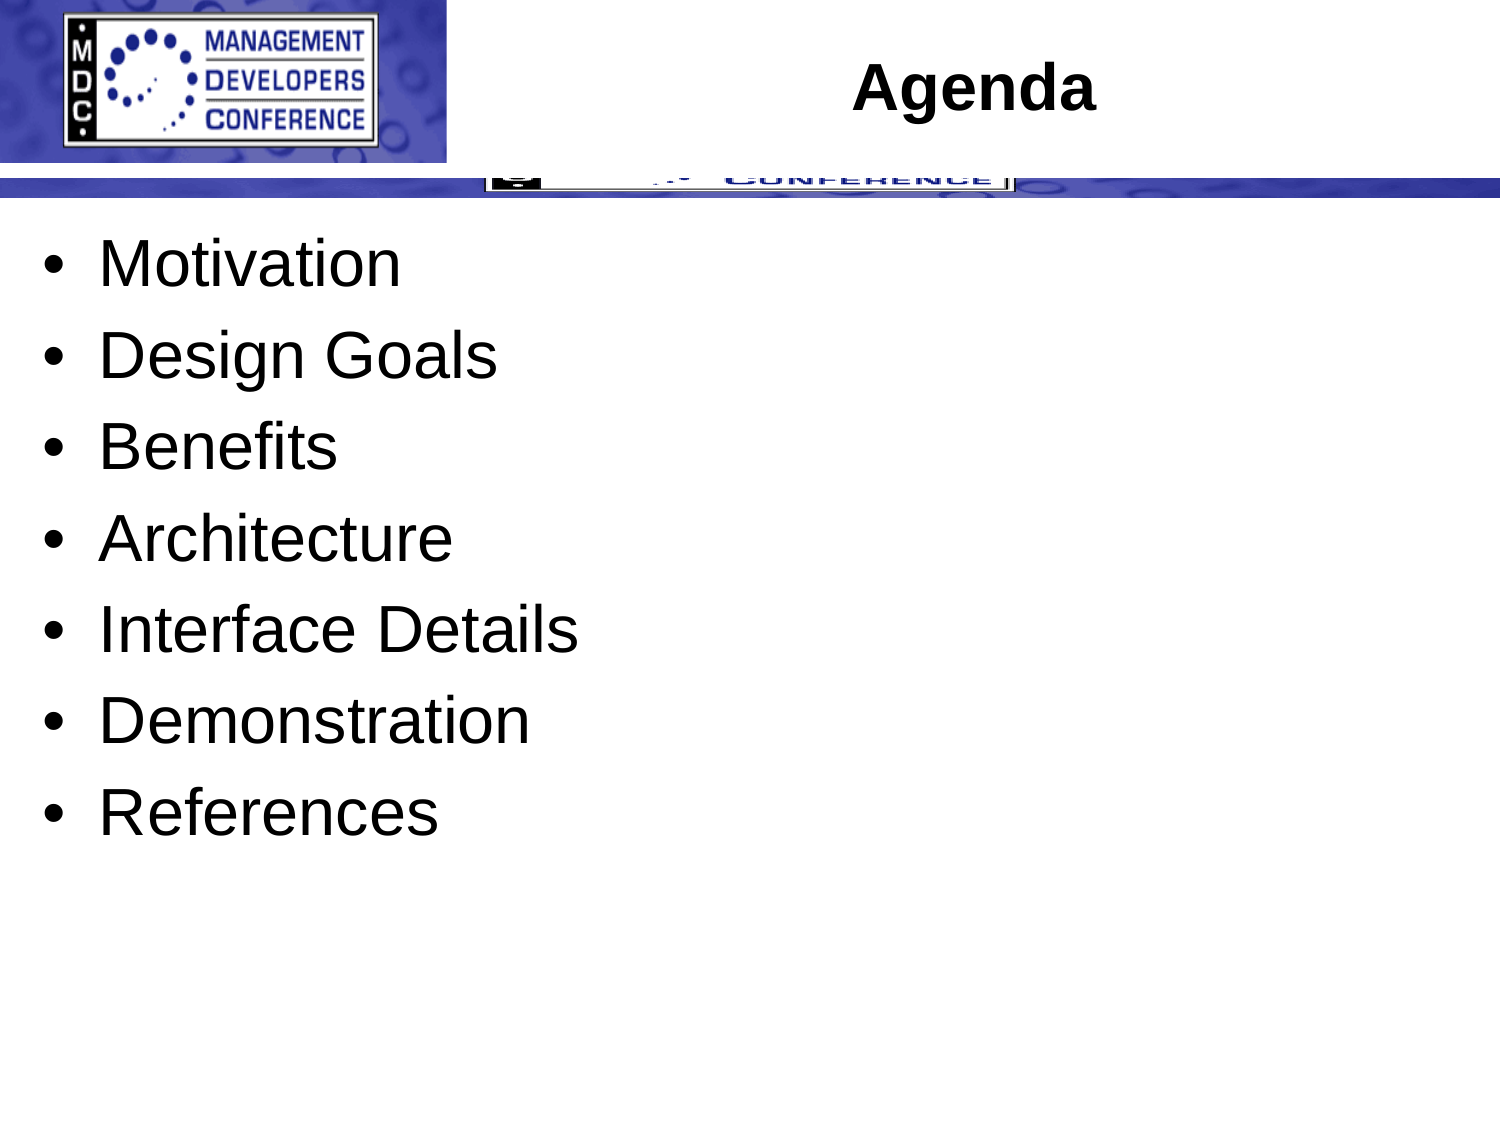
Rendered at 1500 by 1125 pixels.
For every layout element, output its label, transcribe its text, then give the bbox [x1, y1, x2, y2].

list Motivation Design Goals Benefits Architecture Interface Details Demonstration References [42, 226, 1433, 969]
picture [0, 178, 1500, 198]
picture [0, 0, 447, 163]
title Agenda [447, 0, 1500, 176]
